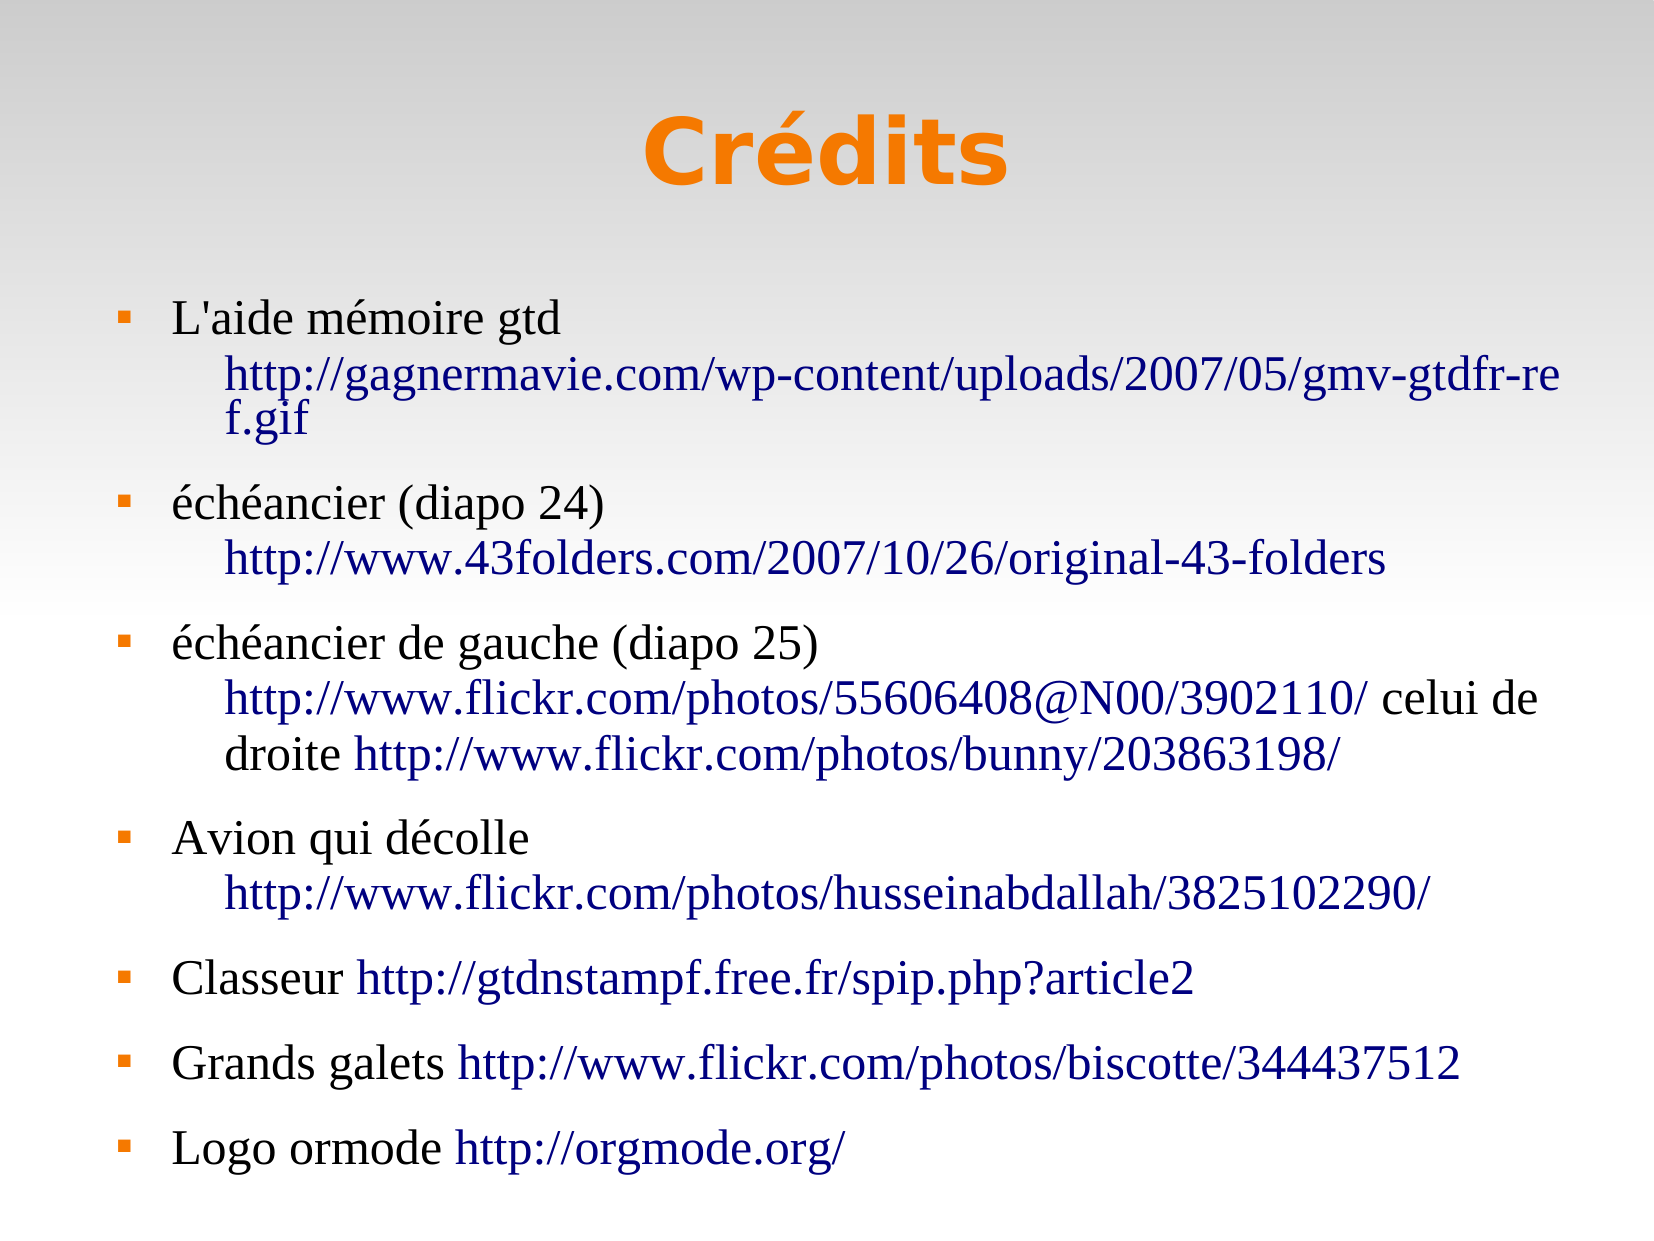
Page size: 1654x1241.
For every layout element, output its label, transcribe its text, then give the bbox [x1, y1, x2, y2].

list L'aide mémoire gtd http://gagnermavie.com/wp-content/uploads/2007/05/gmv-gtdfr-ref.gif échéancier (diapo 24) http://www.43folders.com/2007/10/26/original-43-folders échéancier de gauche (diapo 25) http://www.flickr.com/photos/55606408@N00/3902110/ celui de droite http://www.flickr.com/photos/bunny/203863198/ Avion qui décolle http://www.flickr.com/photos/husseinabdallah/3825102290/ Classeur http://gtdnstampf.free.fr/spip.php?article2 Grands galets http://www.flickr.com/photos/biscotte/344437512 Logo ormode http://orgmode.org/ [82, 290, 1571, 1241]
title Crédits [82, 56, 1571, 250]
